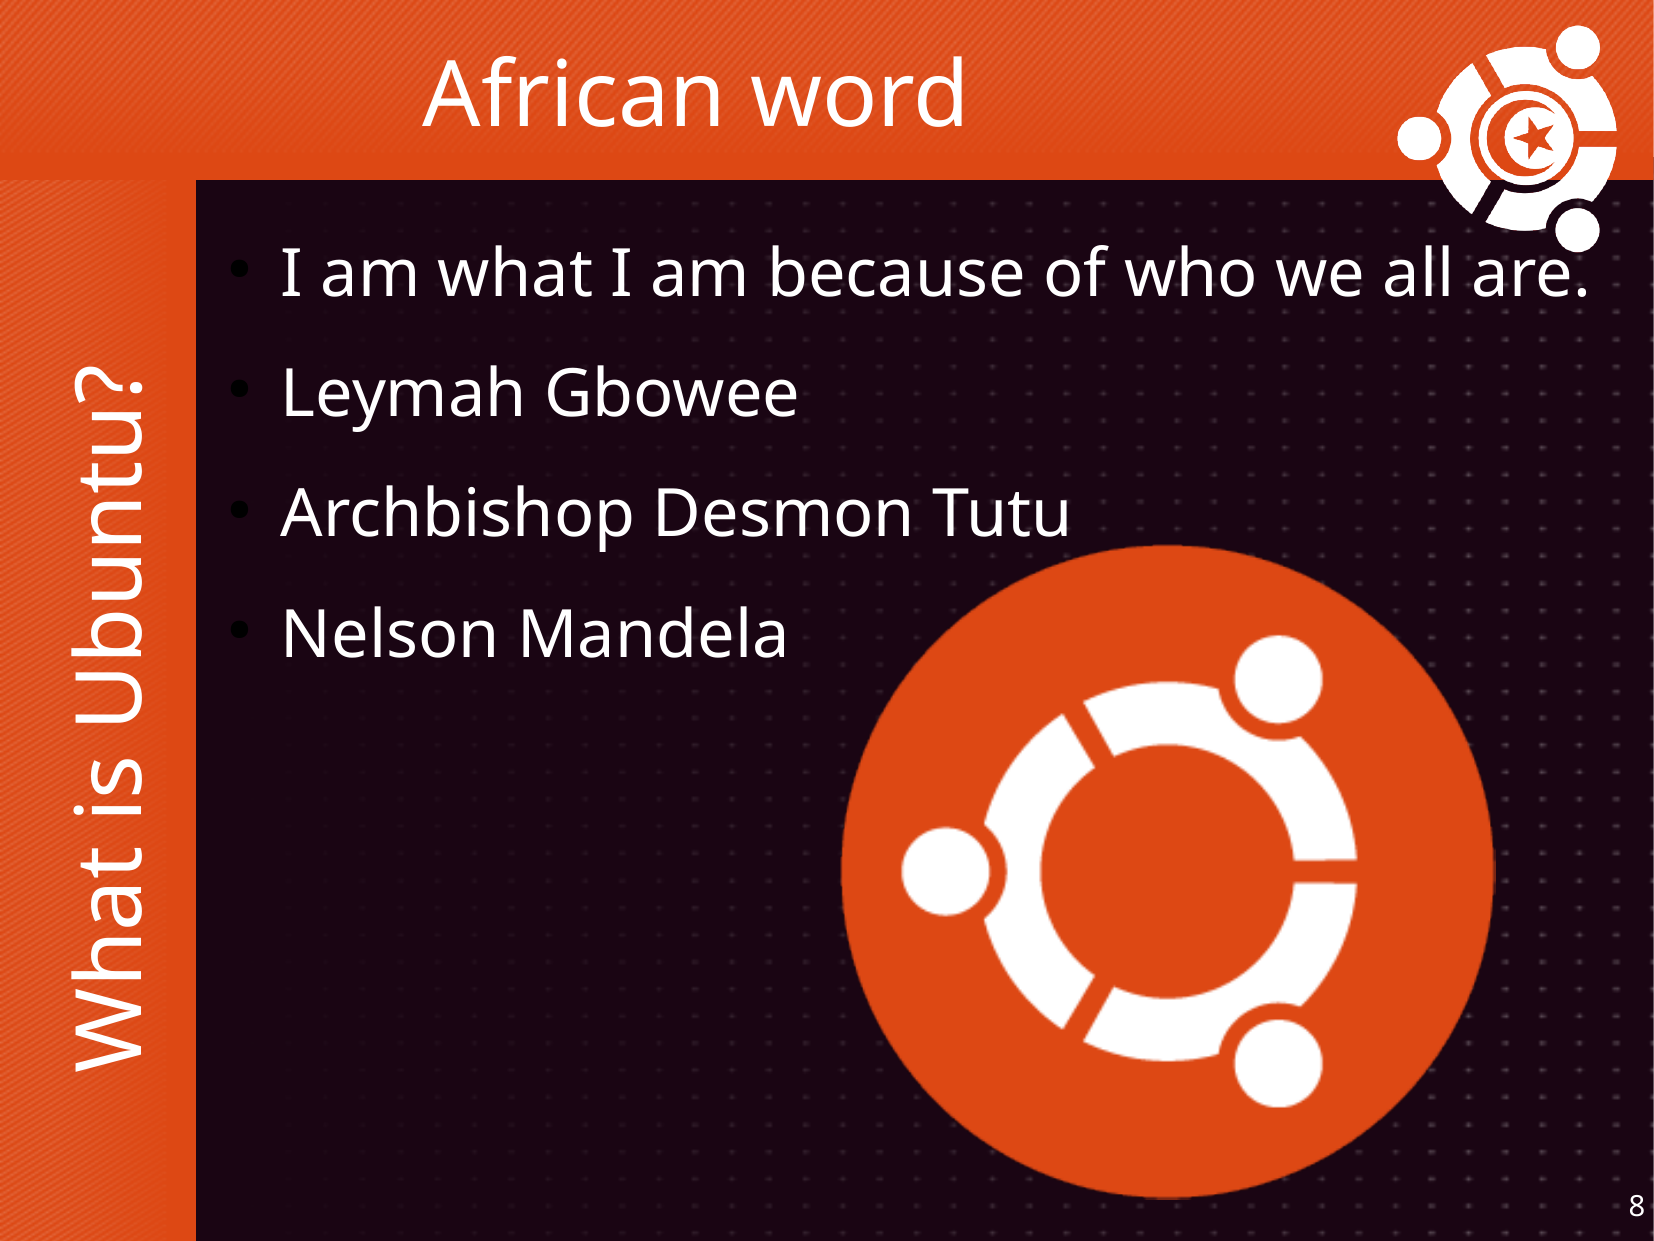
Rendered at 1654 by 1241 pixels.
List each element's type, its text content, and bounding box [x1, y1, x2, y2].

picture [0, 0, 1654, 1241]
list I am what I am because of who we all are. Leymah Gbowee Archbishop Desmon Tutu Nelson Mandela [210, 225, 1639, 1186]
title What is Ubuntu? [17, 210, 196, 1229]
title African word [0, 2, 1394, 181]
